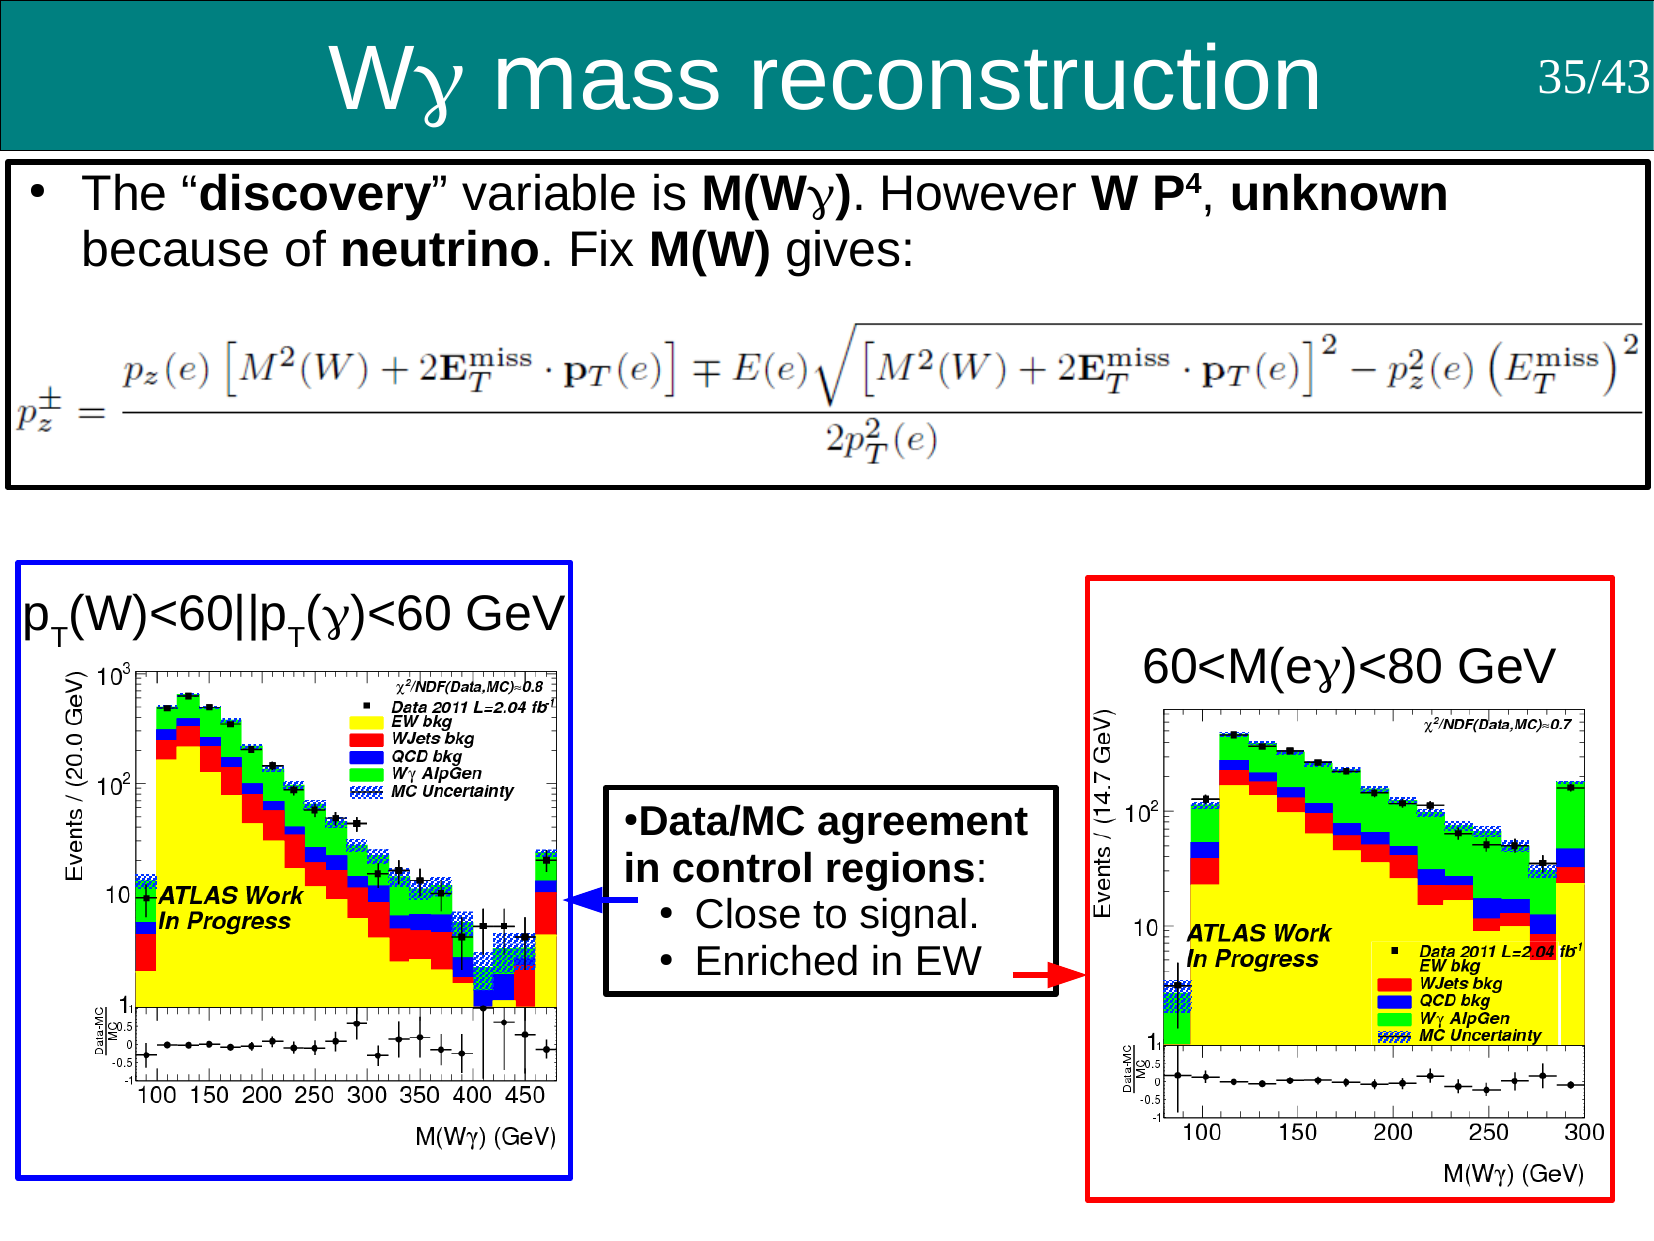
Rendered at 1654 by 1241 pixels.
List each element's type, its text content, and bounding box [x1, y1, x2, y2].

text_box pT(W)<60||pT()<60 GeV [18, 562, 571, 1179]
title W mass reconstruction [82, 22, 1571, 126]
picture [1078, 683, 1085, 973]
picture [573, 645, 583, 896]
text_box Data/MC agreement in control regions: Close to signal. Enriched in EW [605, 787, 1056, 995]
text_box 60<M(e)<80 GeV [1087, 577, 1613, 1201]
picture [1078, 977, 1085, 1201]
picture [573, 904, 583, 1163]
list The “discovery” variable is M(W). However W P4, unknown because of neutrino. Fix M(W) gives: [7, 161, 1648, 488]
